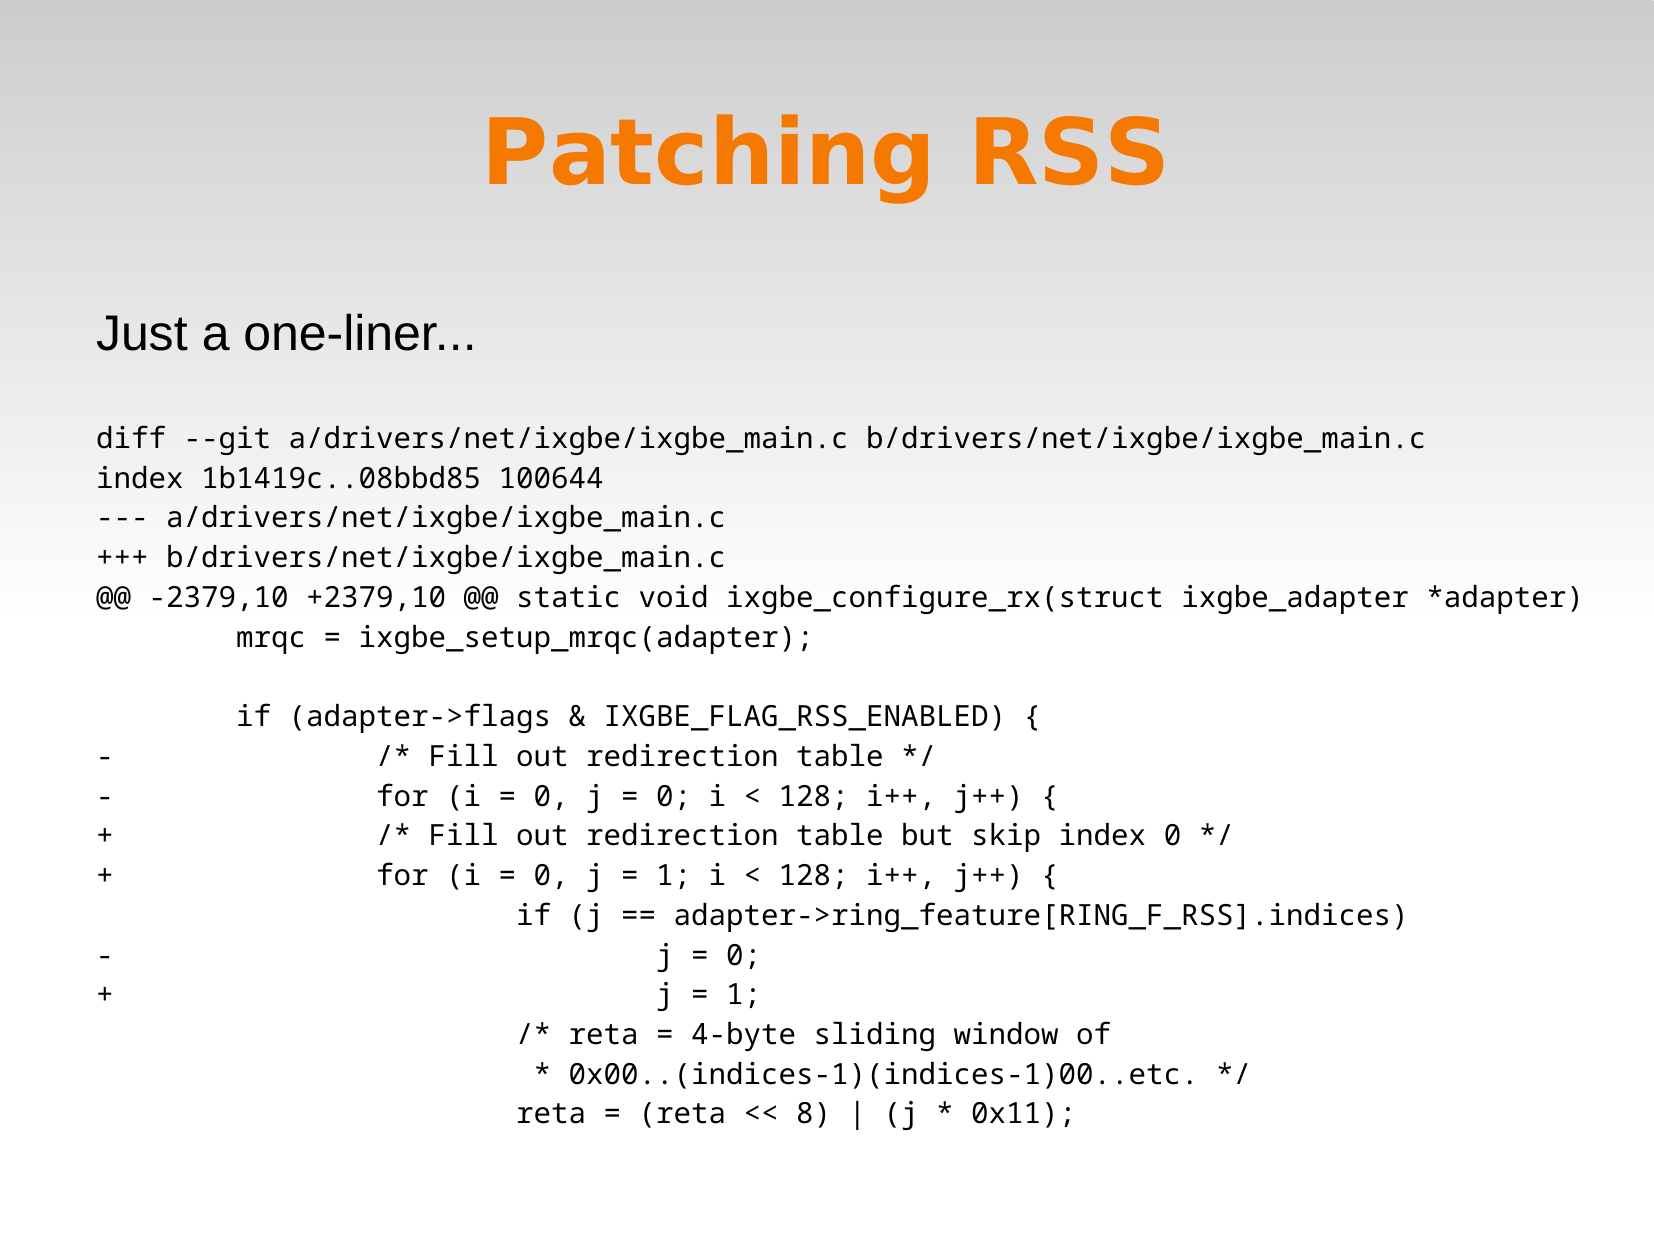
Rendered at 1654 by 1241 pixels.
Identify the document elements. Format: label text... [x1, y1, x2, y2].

title Patching RSS [82, 56, 1571, 250]
text_box Just a one-liner... diff --git a/drivers/net/ixgbe/ixgbe_main.c b/drivers/net/ixgbe/ixgbe_main.c index 1b1419c..08bbd85 100644 --- a/drivers/net/ixgbe/ixgbe_main.c +++ b/drivers/net/ixgbe/ixgbe_main.c @@ -2379,10 +2379,10 @@ static void ixgbe_configure_rx(struct ixgbe_adapter *adapter) mrqc = ixgbe_setup_mrqc(adapter); if (adapter->flags & IXGBE_FLAG_RSS_ENABLED) { - /* Fill out redirection table */ - for (i = 0, j = 0; i < 128; i++, j++) { + /* Fill out redirection table but skip index 0 */ + for (i = 0, j = 1; i < 128; i++, j++) { if (j == adapter->ring_feature[RING_F_RSS].indices) - j = 0; + j = 1; /* reta = 4-byte sliding window of * 0x00..(indices-1)(indices-1)00..etc. */ reta = (reta << 8) | (j * 0x11); [81, 298, 1599, 1050]
